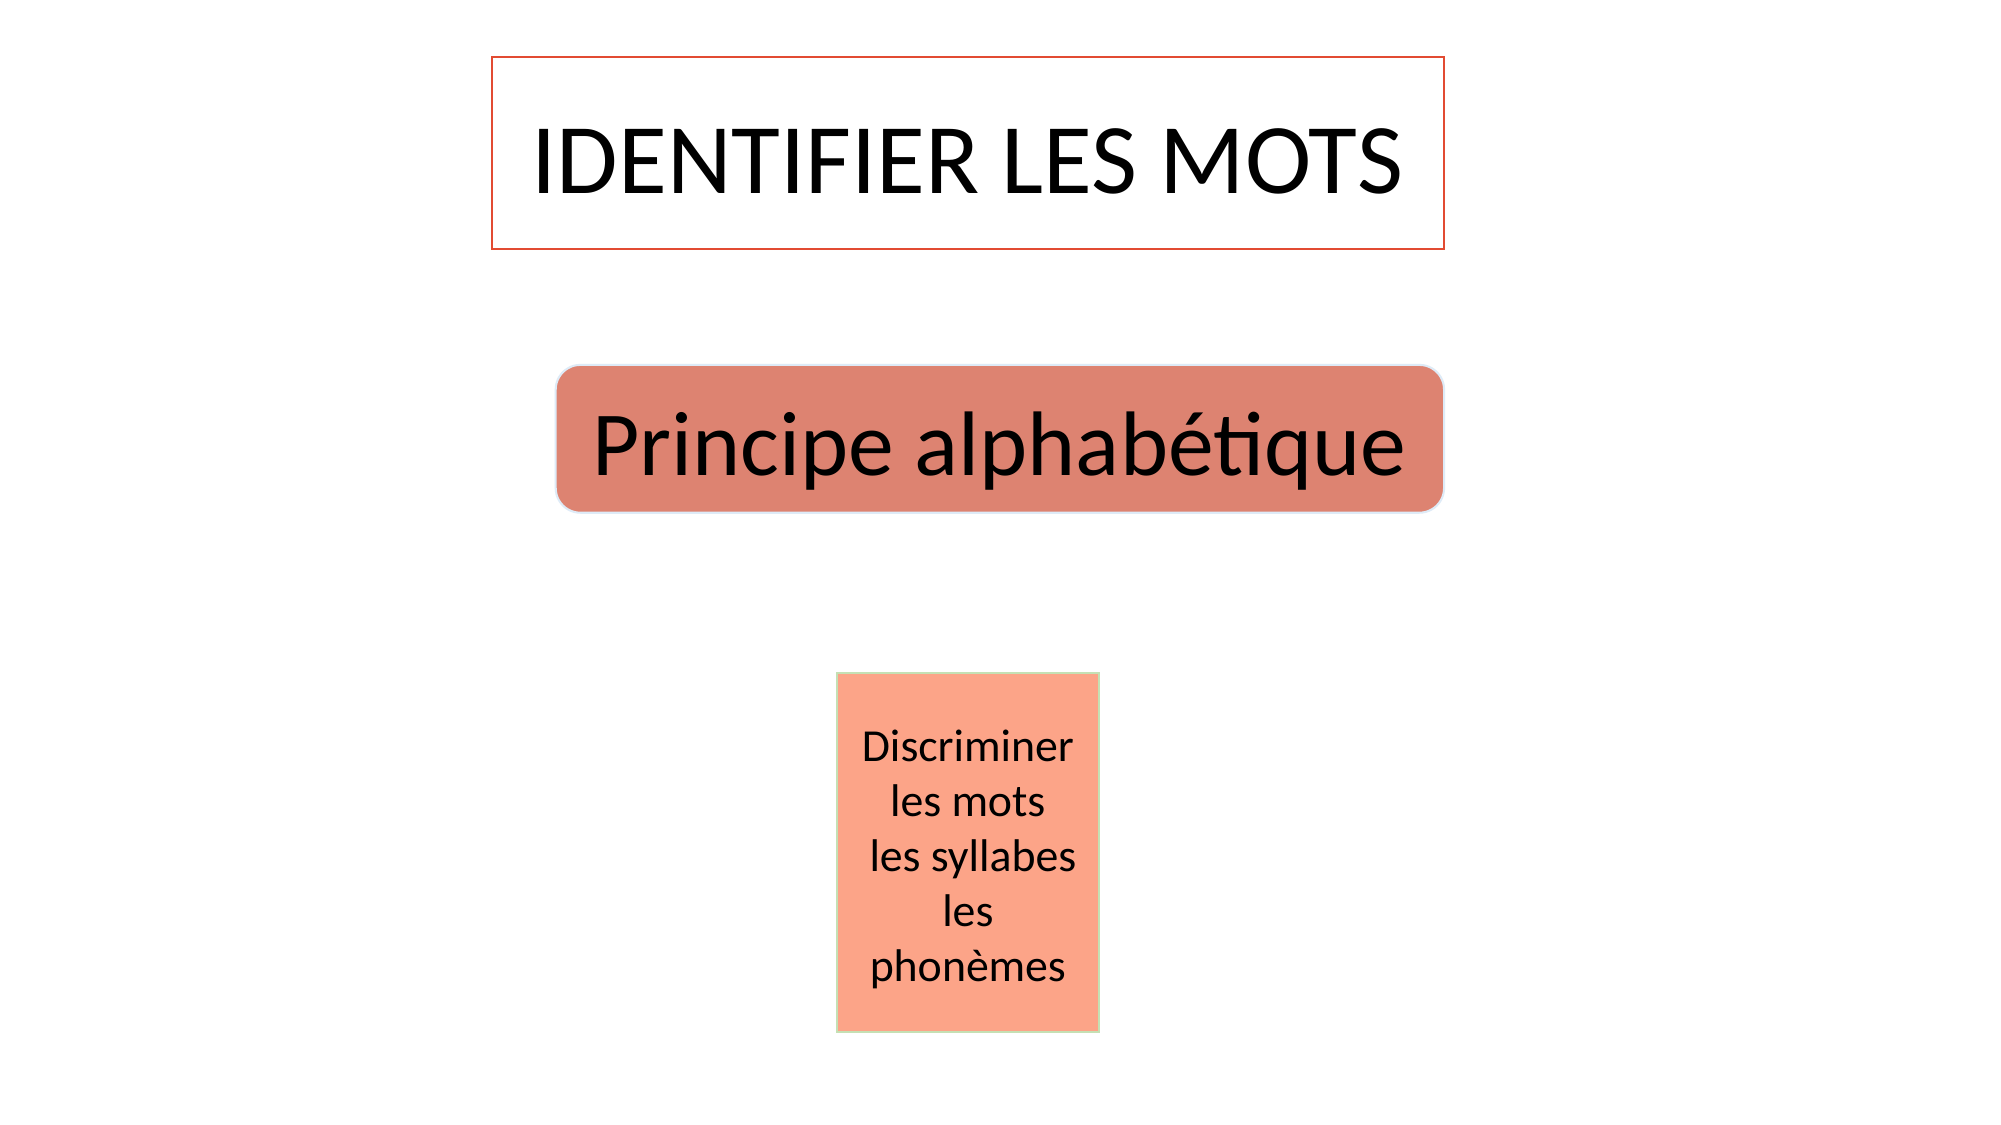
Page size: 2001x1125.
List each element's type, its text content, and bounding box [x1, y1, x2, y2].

text_box Principe alphabétique [555, 364, 1445, 513]
text_box Discriminer les mots les syllabes les phonèmes [837, 673, 1099, 1032]
text_box IDENTIFIER LES MOTS [492, 57, 1444, 249]
